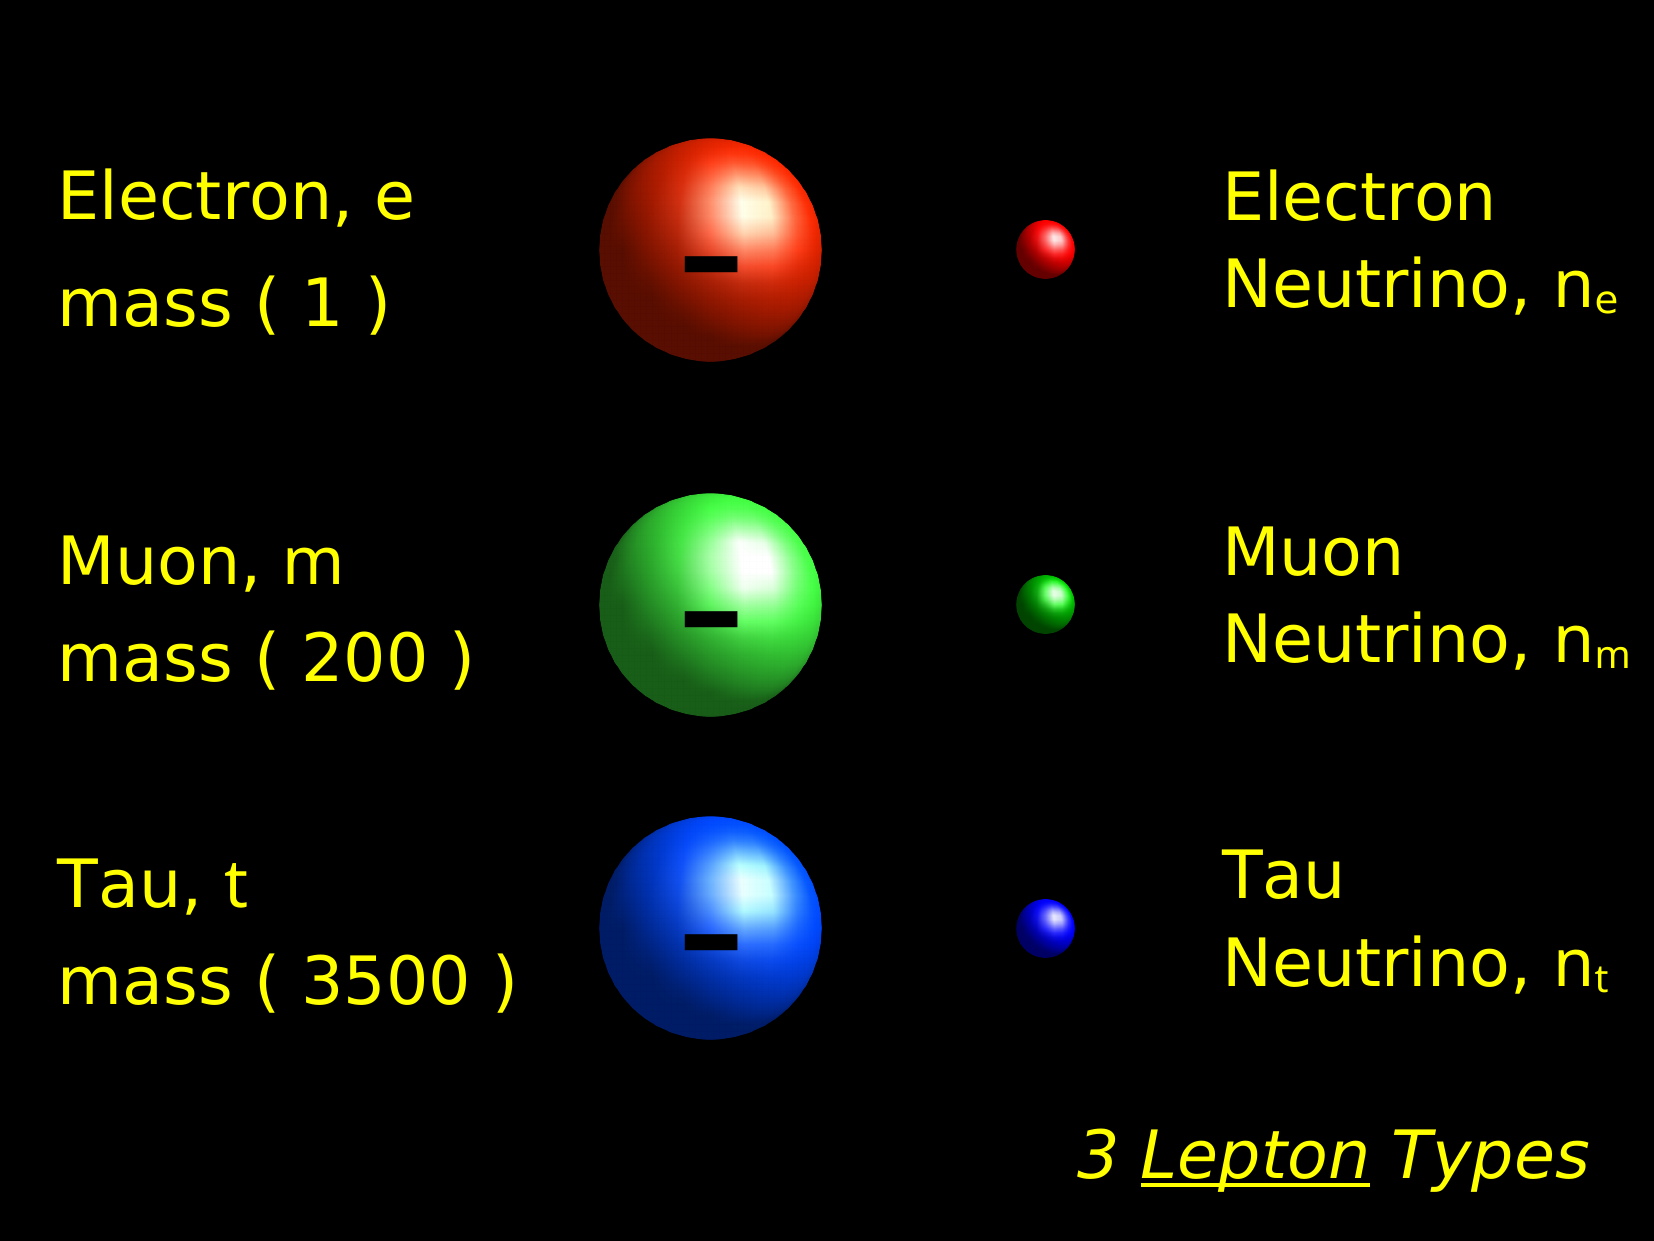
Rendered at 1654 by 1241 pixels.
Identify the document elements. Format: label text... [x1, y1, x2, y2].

text_box Electron Neutrino, ne [1207, 151, 1627, 349]
text_box Electron, e [42, 150, 432, 243]
text_box mass ( 200 ) [42, 611, 492, 705]
text_box - [660, 804, 763, 1053]
text_box mass ( 3500 ) [42, 935, 534, 1028]
text_box 3 Lepton Types [1062, 1109, 1606, 1202]
text_box - [660, 481, 763, 729]
text_box Tau Neutrino, nt [1207, 829, 1620, 1030]
text_box Muon, m [42, 505, 337, 608]
text_box mass ( 1 ) [42, 256, 407, 350]
text_box Muon Neutrino, nm [1207, 506, 1626, 706]
text_box - [660, 126, 763, 374]
text_box Tau, t [42, 828, 269, 931]
